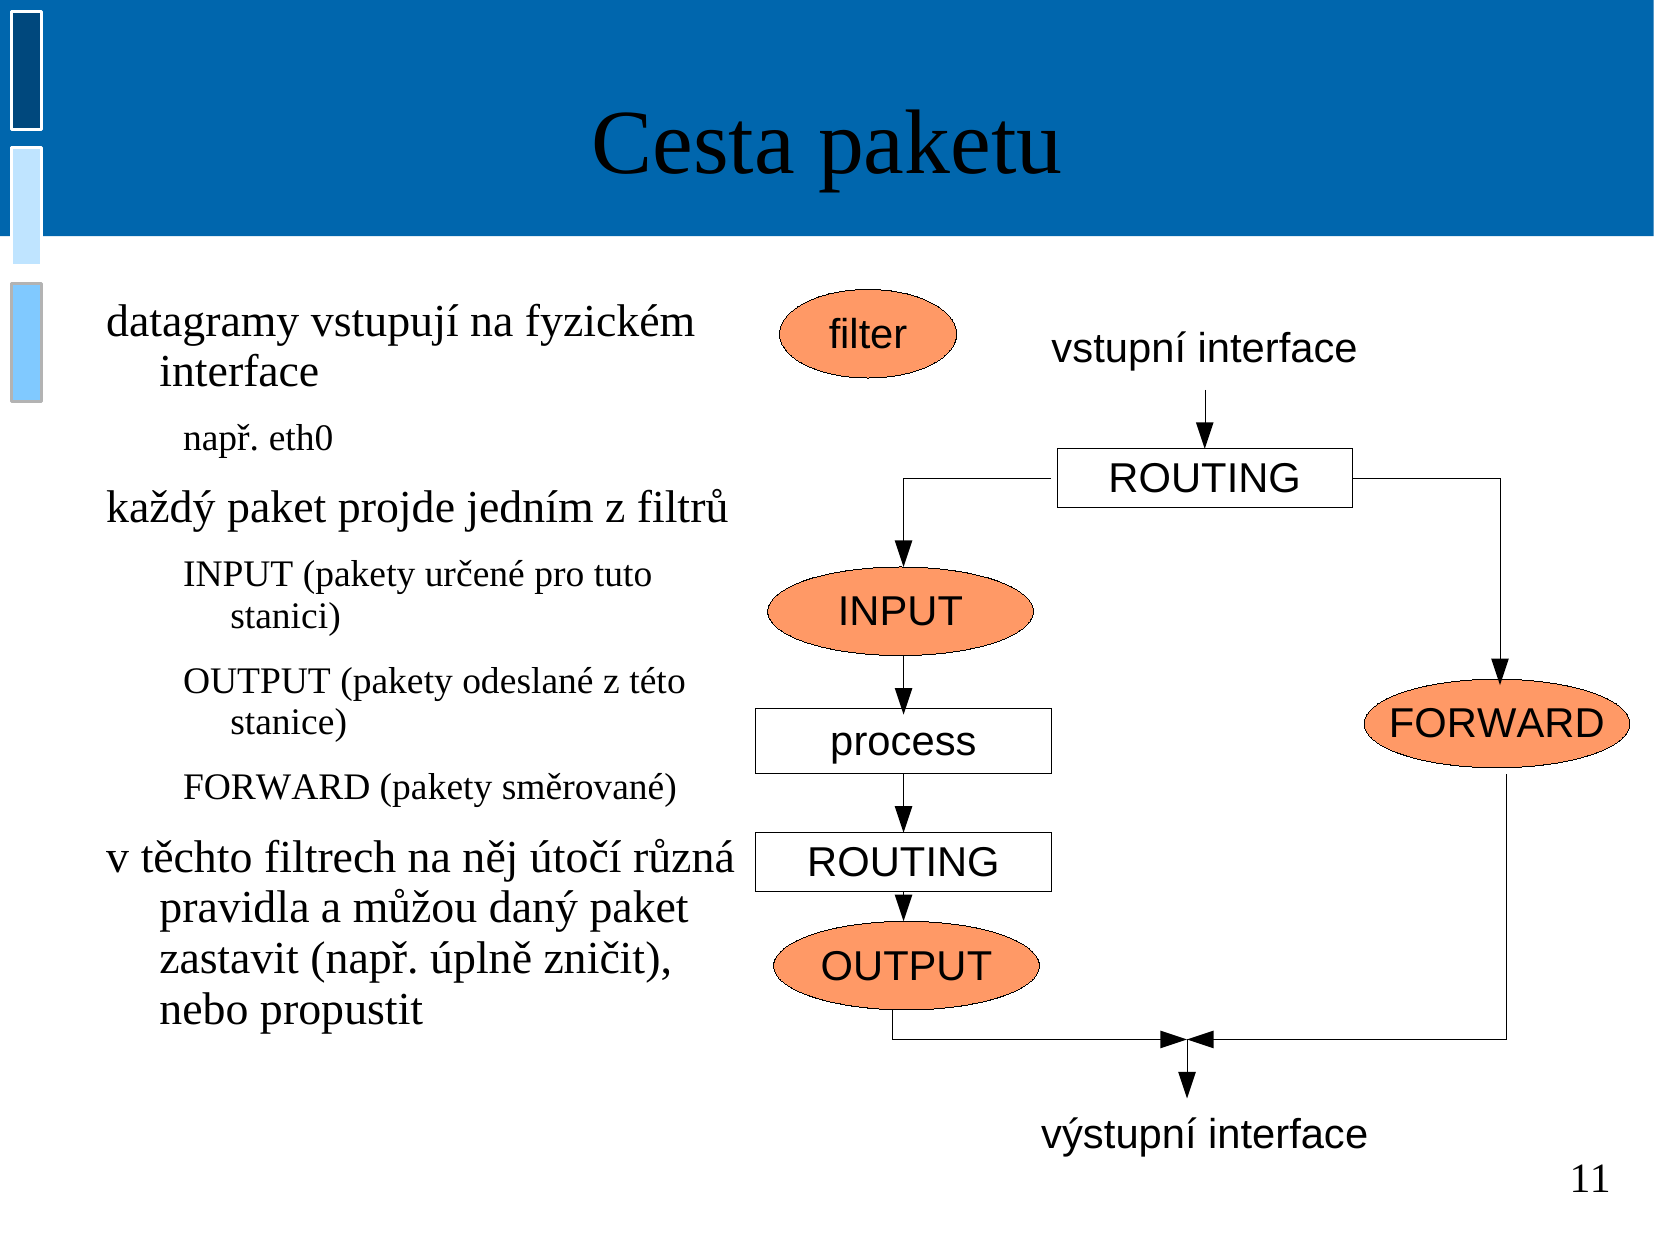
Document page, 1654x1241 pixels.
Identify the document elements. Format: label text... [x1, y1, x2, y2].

text_box FORWARD [1364, 679, 1630, 768]
list datagramy vstupují na fyzickém interface např. eth0 každý paket projde jedním z filtrů INPUT (pakety určené pro tuto stanici) OUTPUT (pakety odeslané z této stanice) FORWARD (pakety směrované) v těchto filtrech na něj útočí různá pravidla a můžou daný paket zastavit (např. úplně zničit), nebo propustit [88, 295, 739, 1182]
text_box vstupní interface [1057, 318, 1353, 379]
text_box ROUTING [755, 832, 1052, 892]
title Cesta paketu [121, 49, 1534, 237]
text_box výstupní interface [1057, 1104, 1353, 1164]
text_box INPUT [767, 566, 1034, 656]
text_box process [755, 708, 1052, 774]
text_box filter [779, 289, 957, 379]
text_box OUTPUT [773, 921, 1040, 1010]
text_box ROUTING [1057, 448, 1353, 508]
